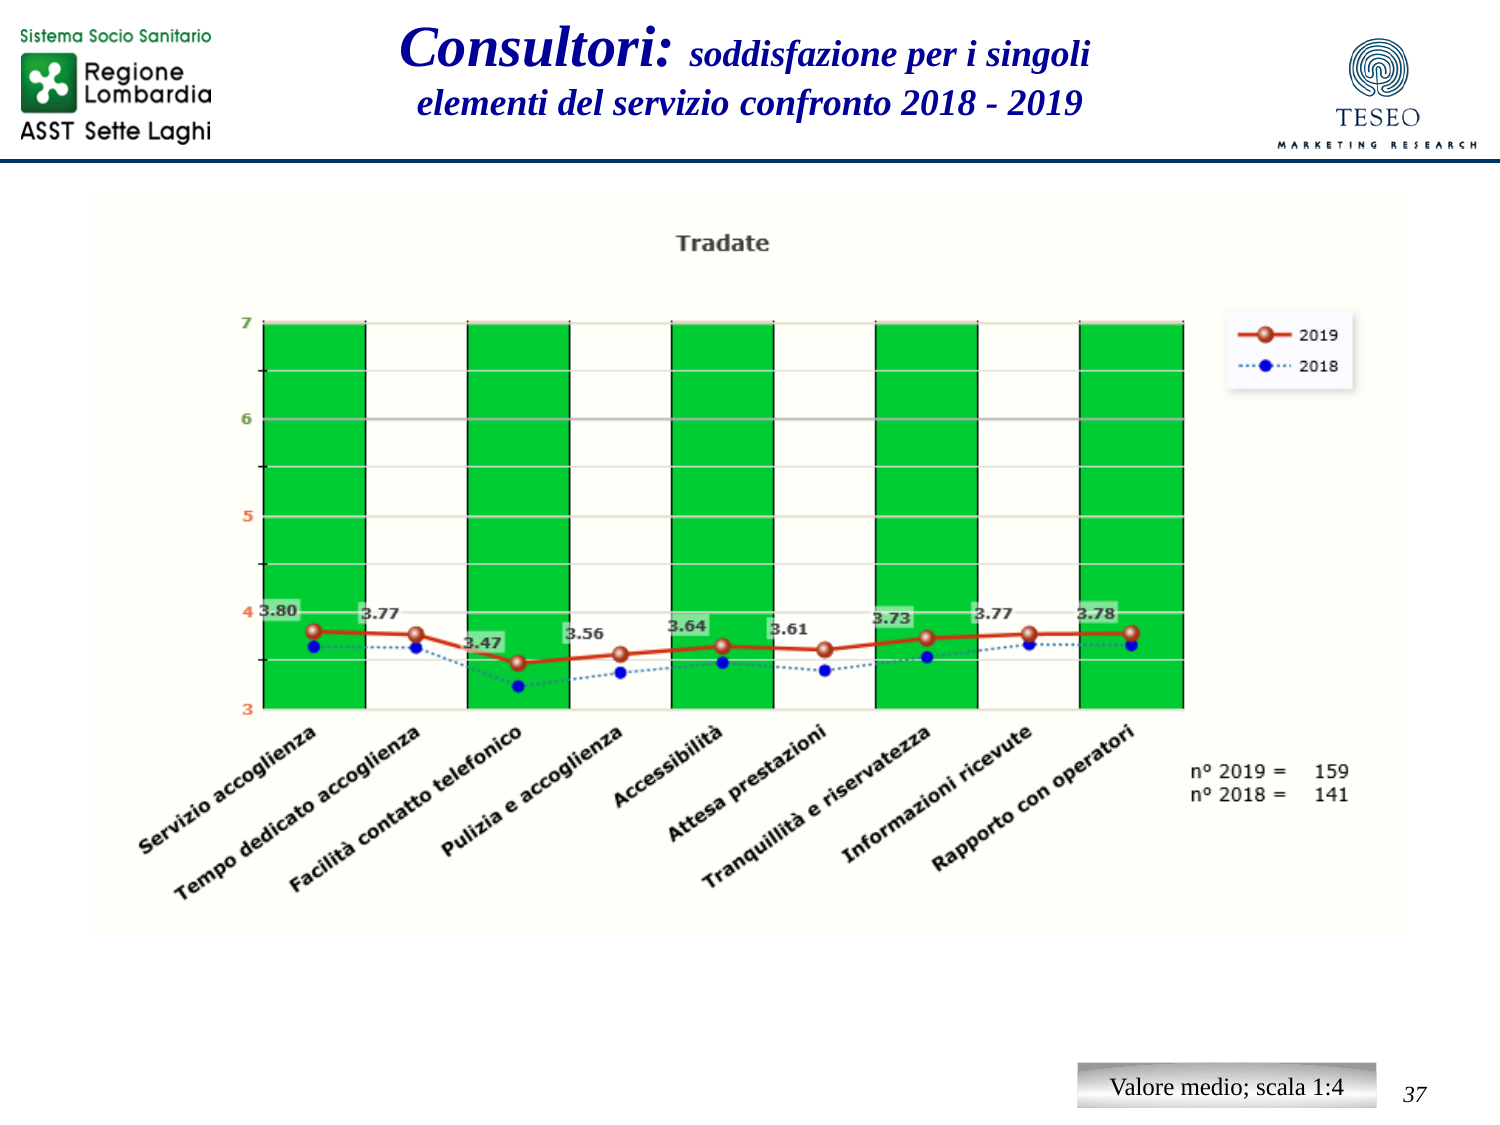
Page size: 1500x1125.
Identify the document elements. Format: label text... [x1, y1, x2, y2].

picture [1294, 30, 1481, 149]
text_box Valore medio; scala 1:4 [1077, 1062, 1377, 1108]
picture [21, 26, 206, 148]
picture [93, 191, 1407, 934]
text_box Consultori: soddisfazione per i singoli elementi del servizio confronto 2018 - 2019 [206, 25, 1294, 151]
